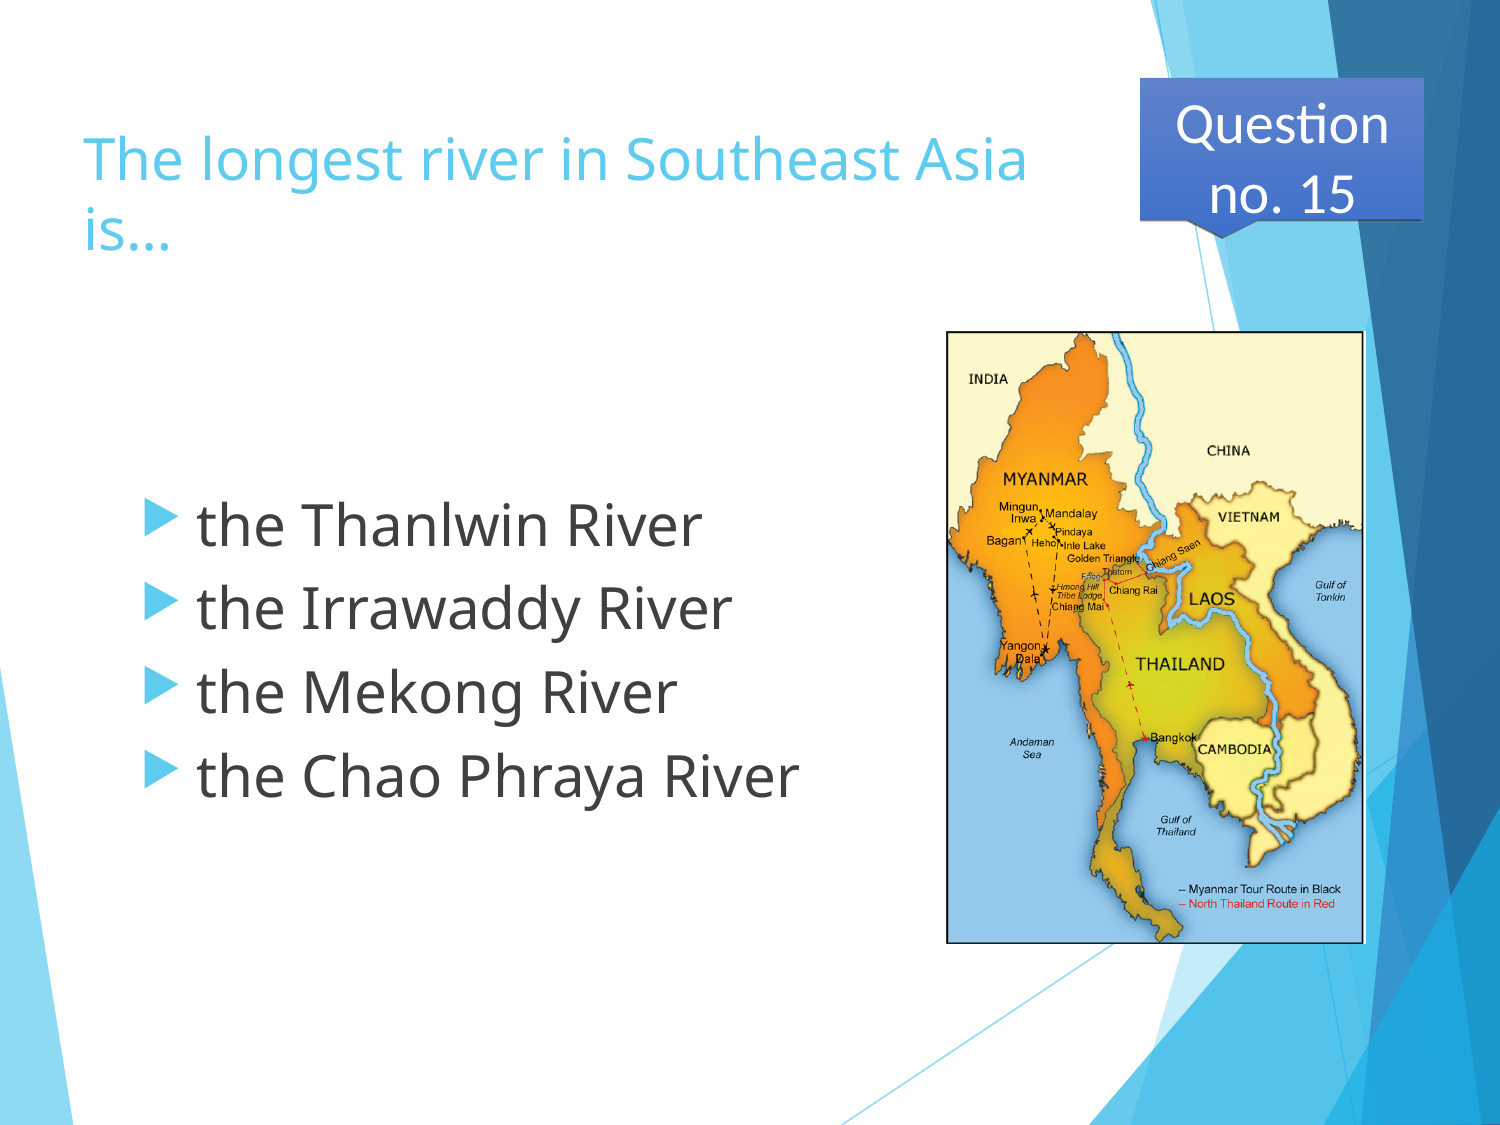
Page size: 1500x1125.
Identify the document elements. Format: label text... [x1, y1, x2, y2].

picture [946, 331, 1366, 944]
list the Thanlwin River the Irrawaddy River the Mekong River the Chao Phraya River [125, 488, 1167, 1125]
title The longest river in Southeast Asia is… [68, 114, 1110, 332]
text_box Question no. 15 [1140, 77, 1425, 238]
